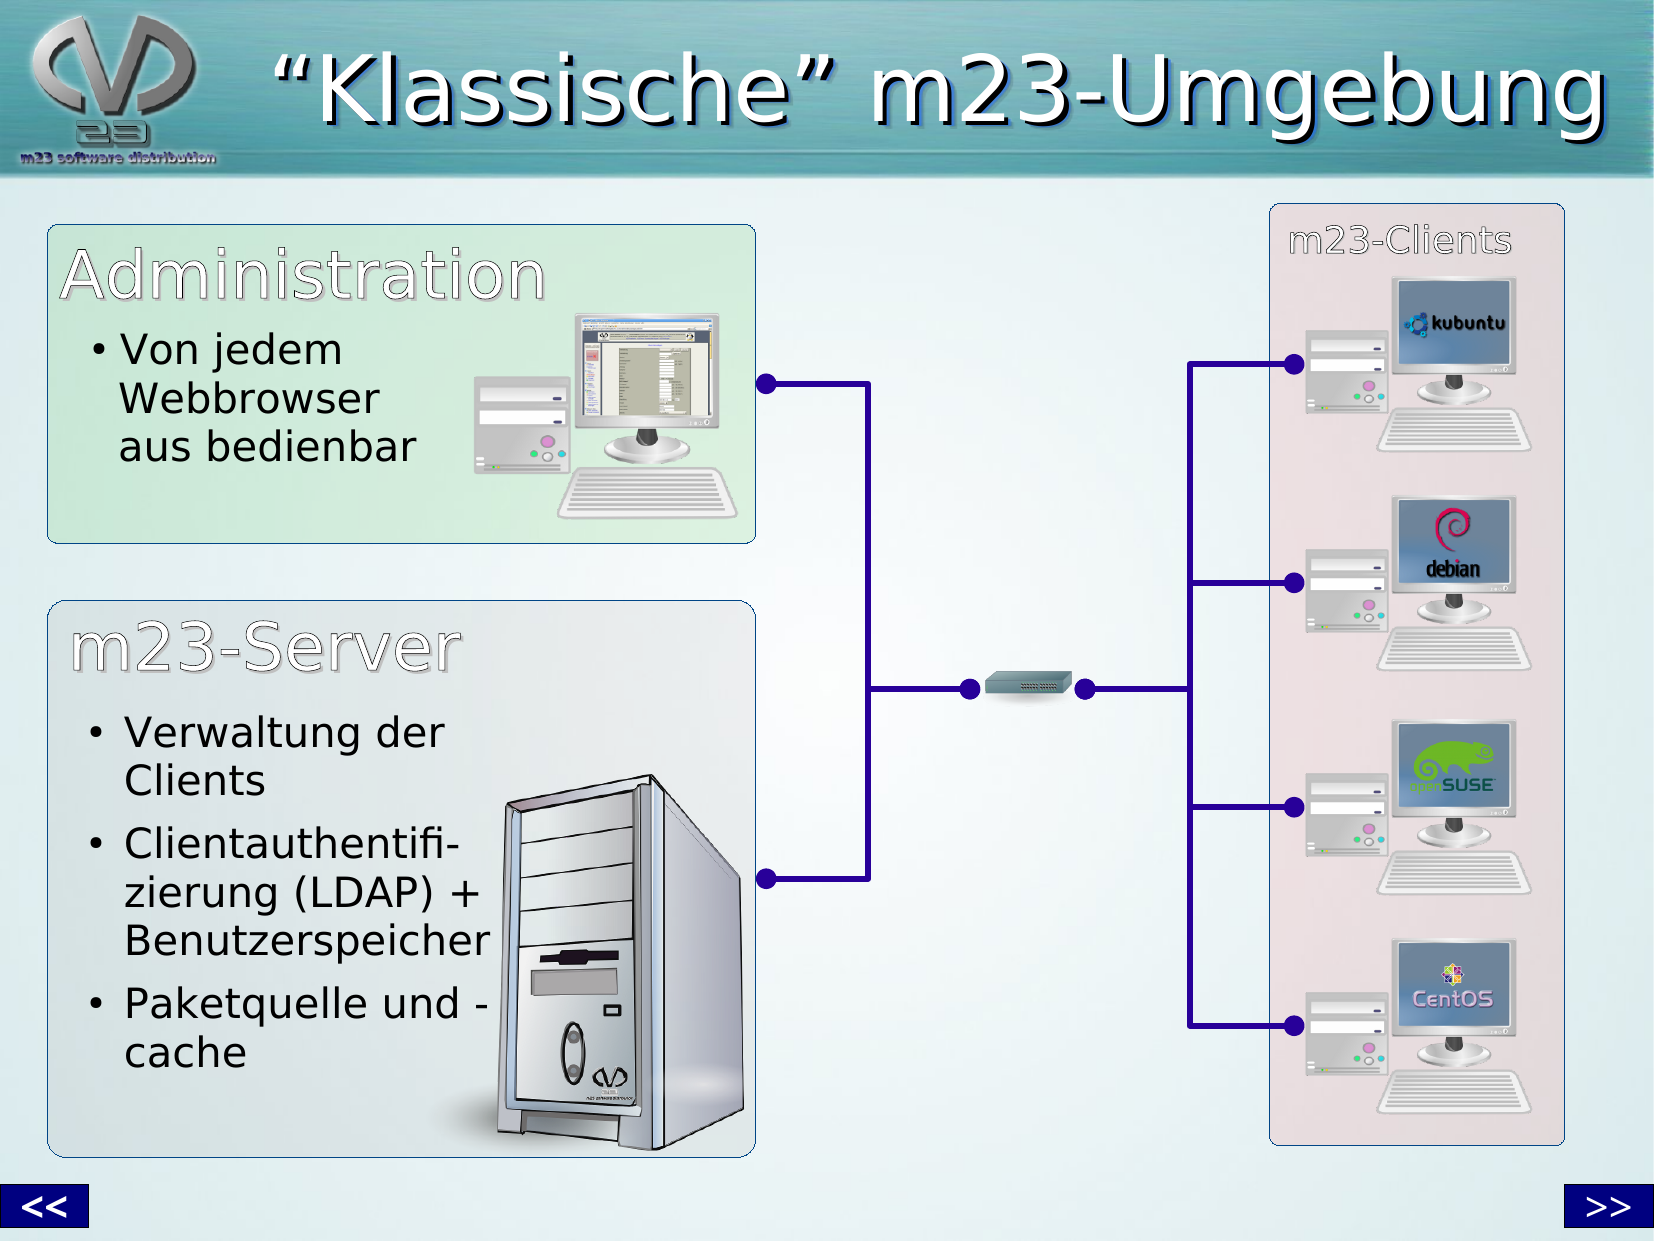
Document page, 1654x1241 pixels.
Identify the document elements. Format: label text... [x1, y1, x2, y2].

text_box m23-Server [67, 608, 514, 687]
text_box [47, 600, 756, 1158]
title “Klassische” m23-Umgebung [224, 2, 1654, 178]
text_box [47, 224, 756, 544]
text_box Von jedem Webbrowser aus bedienbar [76, 326, 472, 472]
picture [0, 0, 1654, 1241]
text_box Verwaltung der Clients Clientauthentifi- zierung (LDAP) + Benutzerspeicher Paketquelle und -cache [53, 708, 497, 1141]
text_box Administration [58, 236, 591, 314]
text_box m23-Clients [1287, 218, 1524, 266]
text_box [1269, 203, 1565, 1146]
